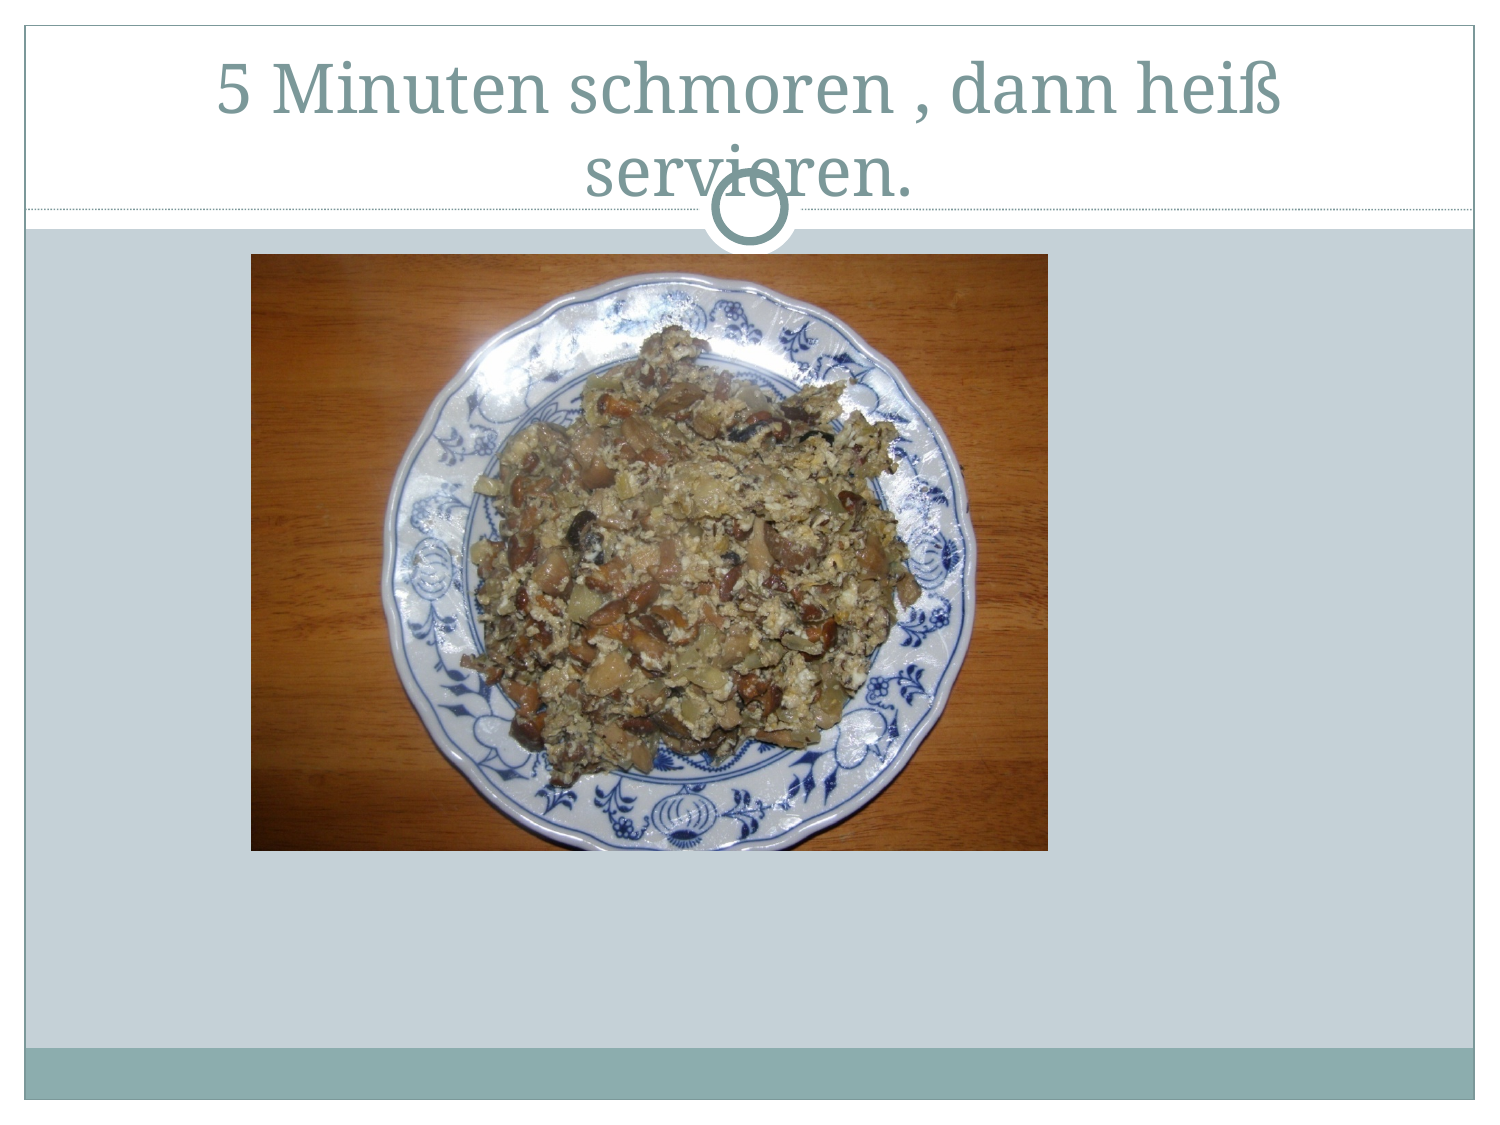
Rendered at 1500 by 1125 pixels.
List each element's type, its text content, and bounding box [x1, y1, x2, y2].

picture [251, 254, 1048, 851]
title 5 Minuten schmoren , dann heiß servieren. [49, 37, 1450, 162]
